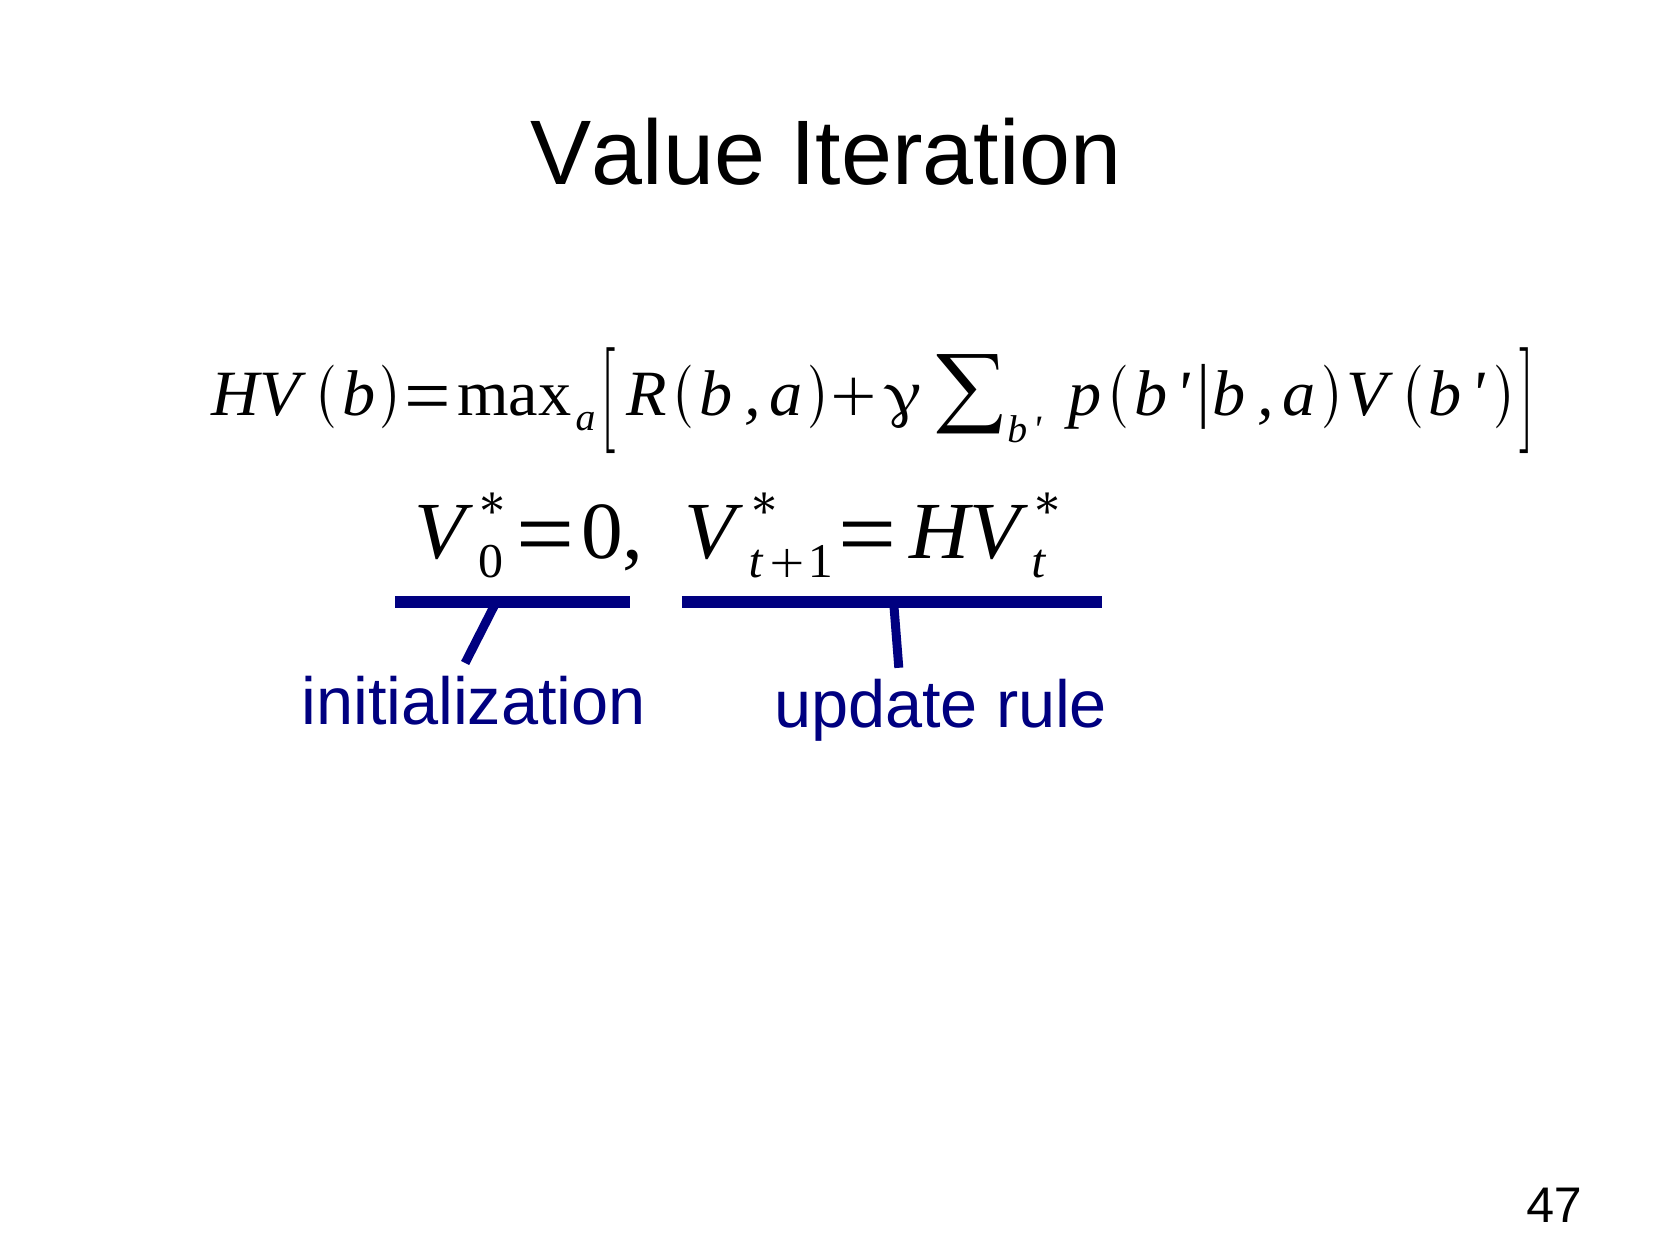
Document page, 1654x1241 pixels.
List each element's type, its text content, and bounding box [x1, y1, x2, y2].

chart [201, 344, 1538, 457]
text_box initialization [286, 656, 664, 747]
title Value Iteration [82, 56, 1571, 250]
chart [407, 474, 1072, 588]
text_box update rule [759, 659, 1140, 749]
